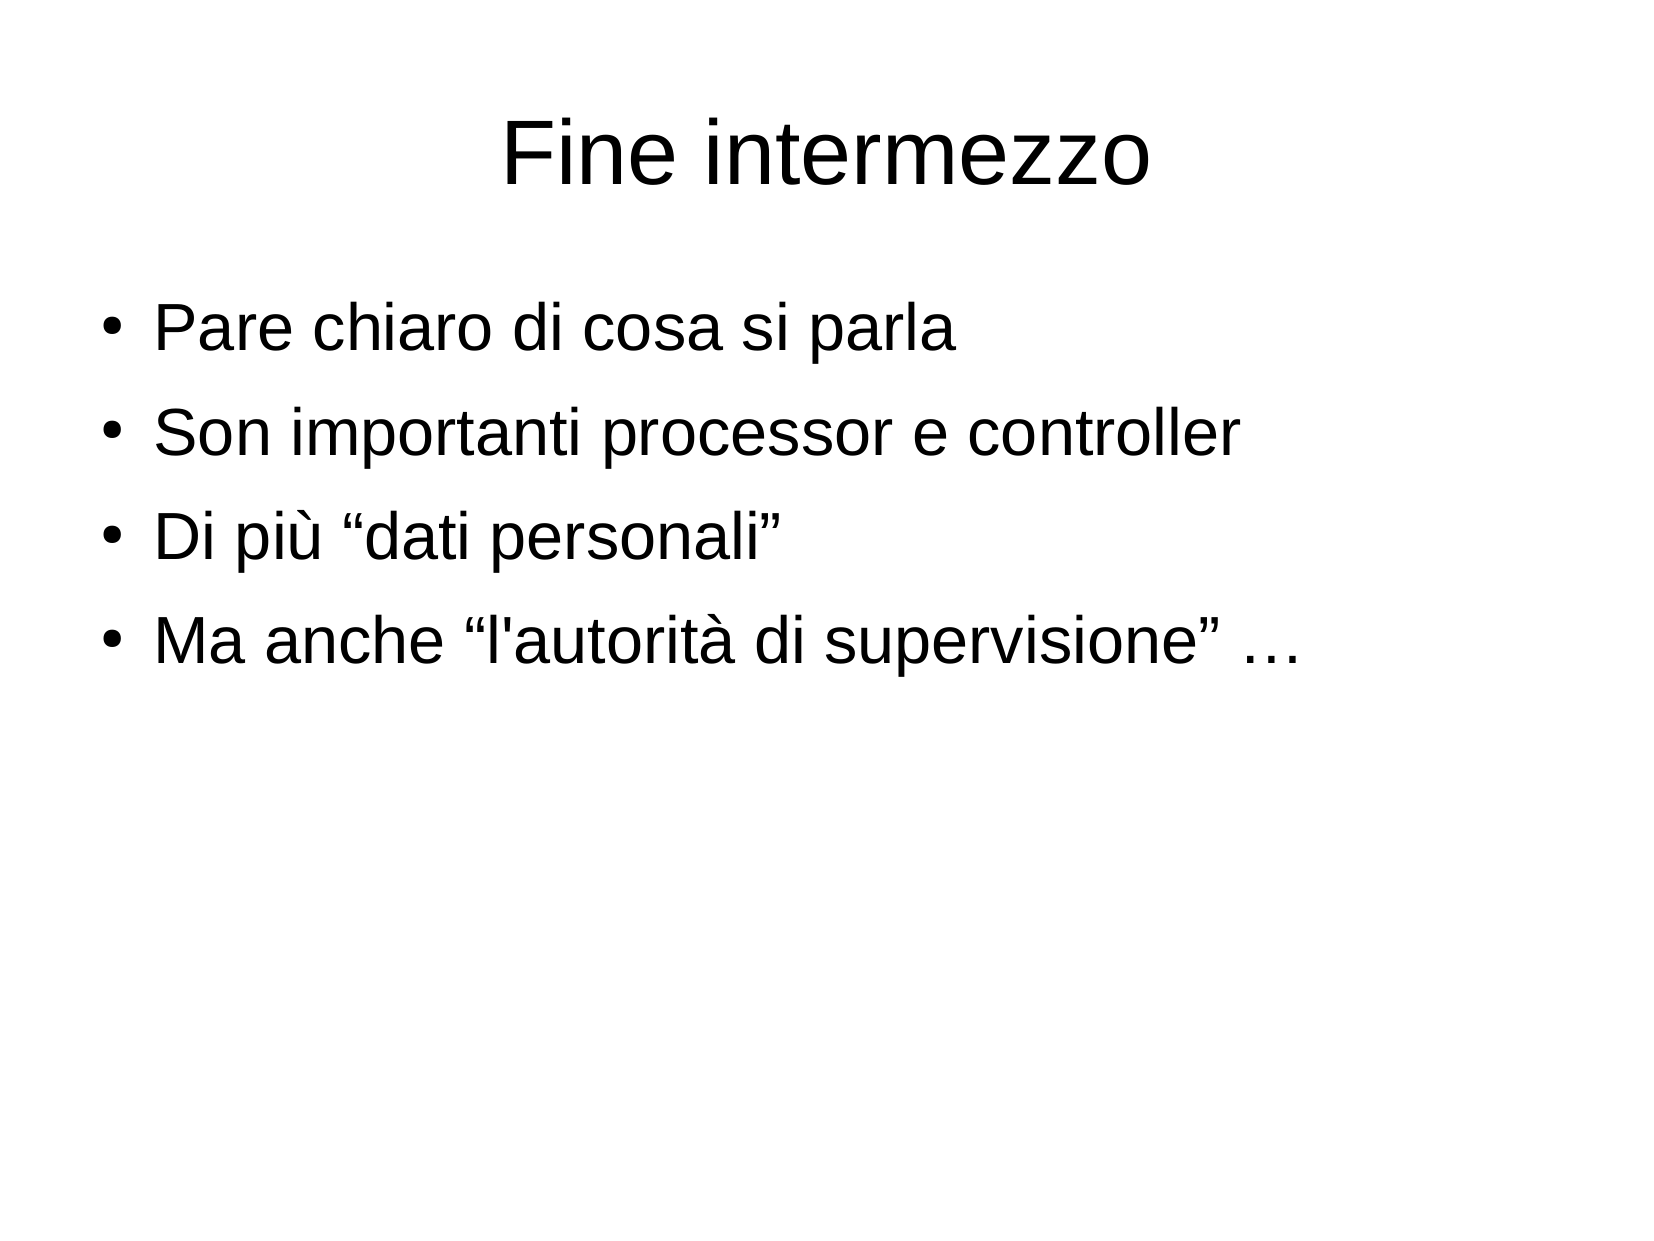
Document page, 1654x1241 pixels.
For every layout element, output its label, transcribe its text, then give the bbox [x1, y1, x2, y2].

title Fine intermezzo [82, 49, 1571, 257]
list Pare chiaro di cosa si parla Son importanti processor e controller Di più “dati personali” Ma anche “l'autorità di supervisione” … [82, 290, 1571, 1010]
